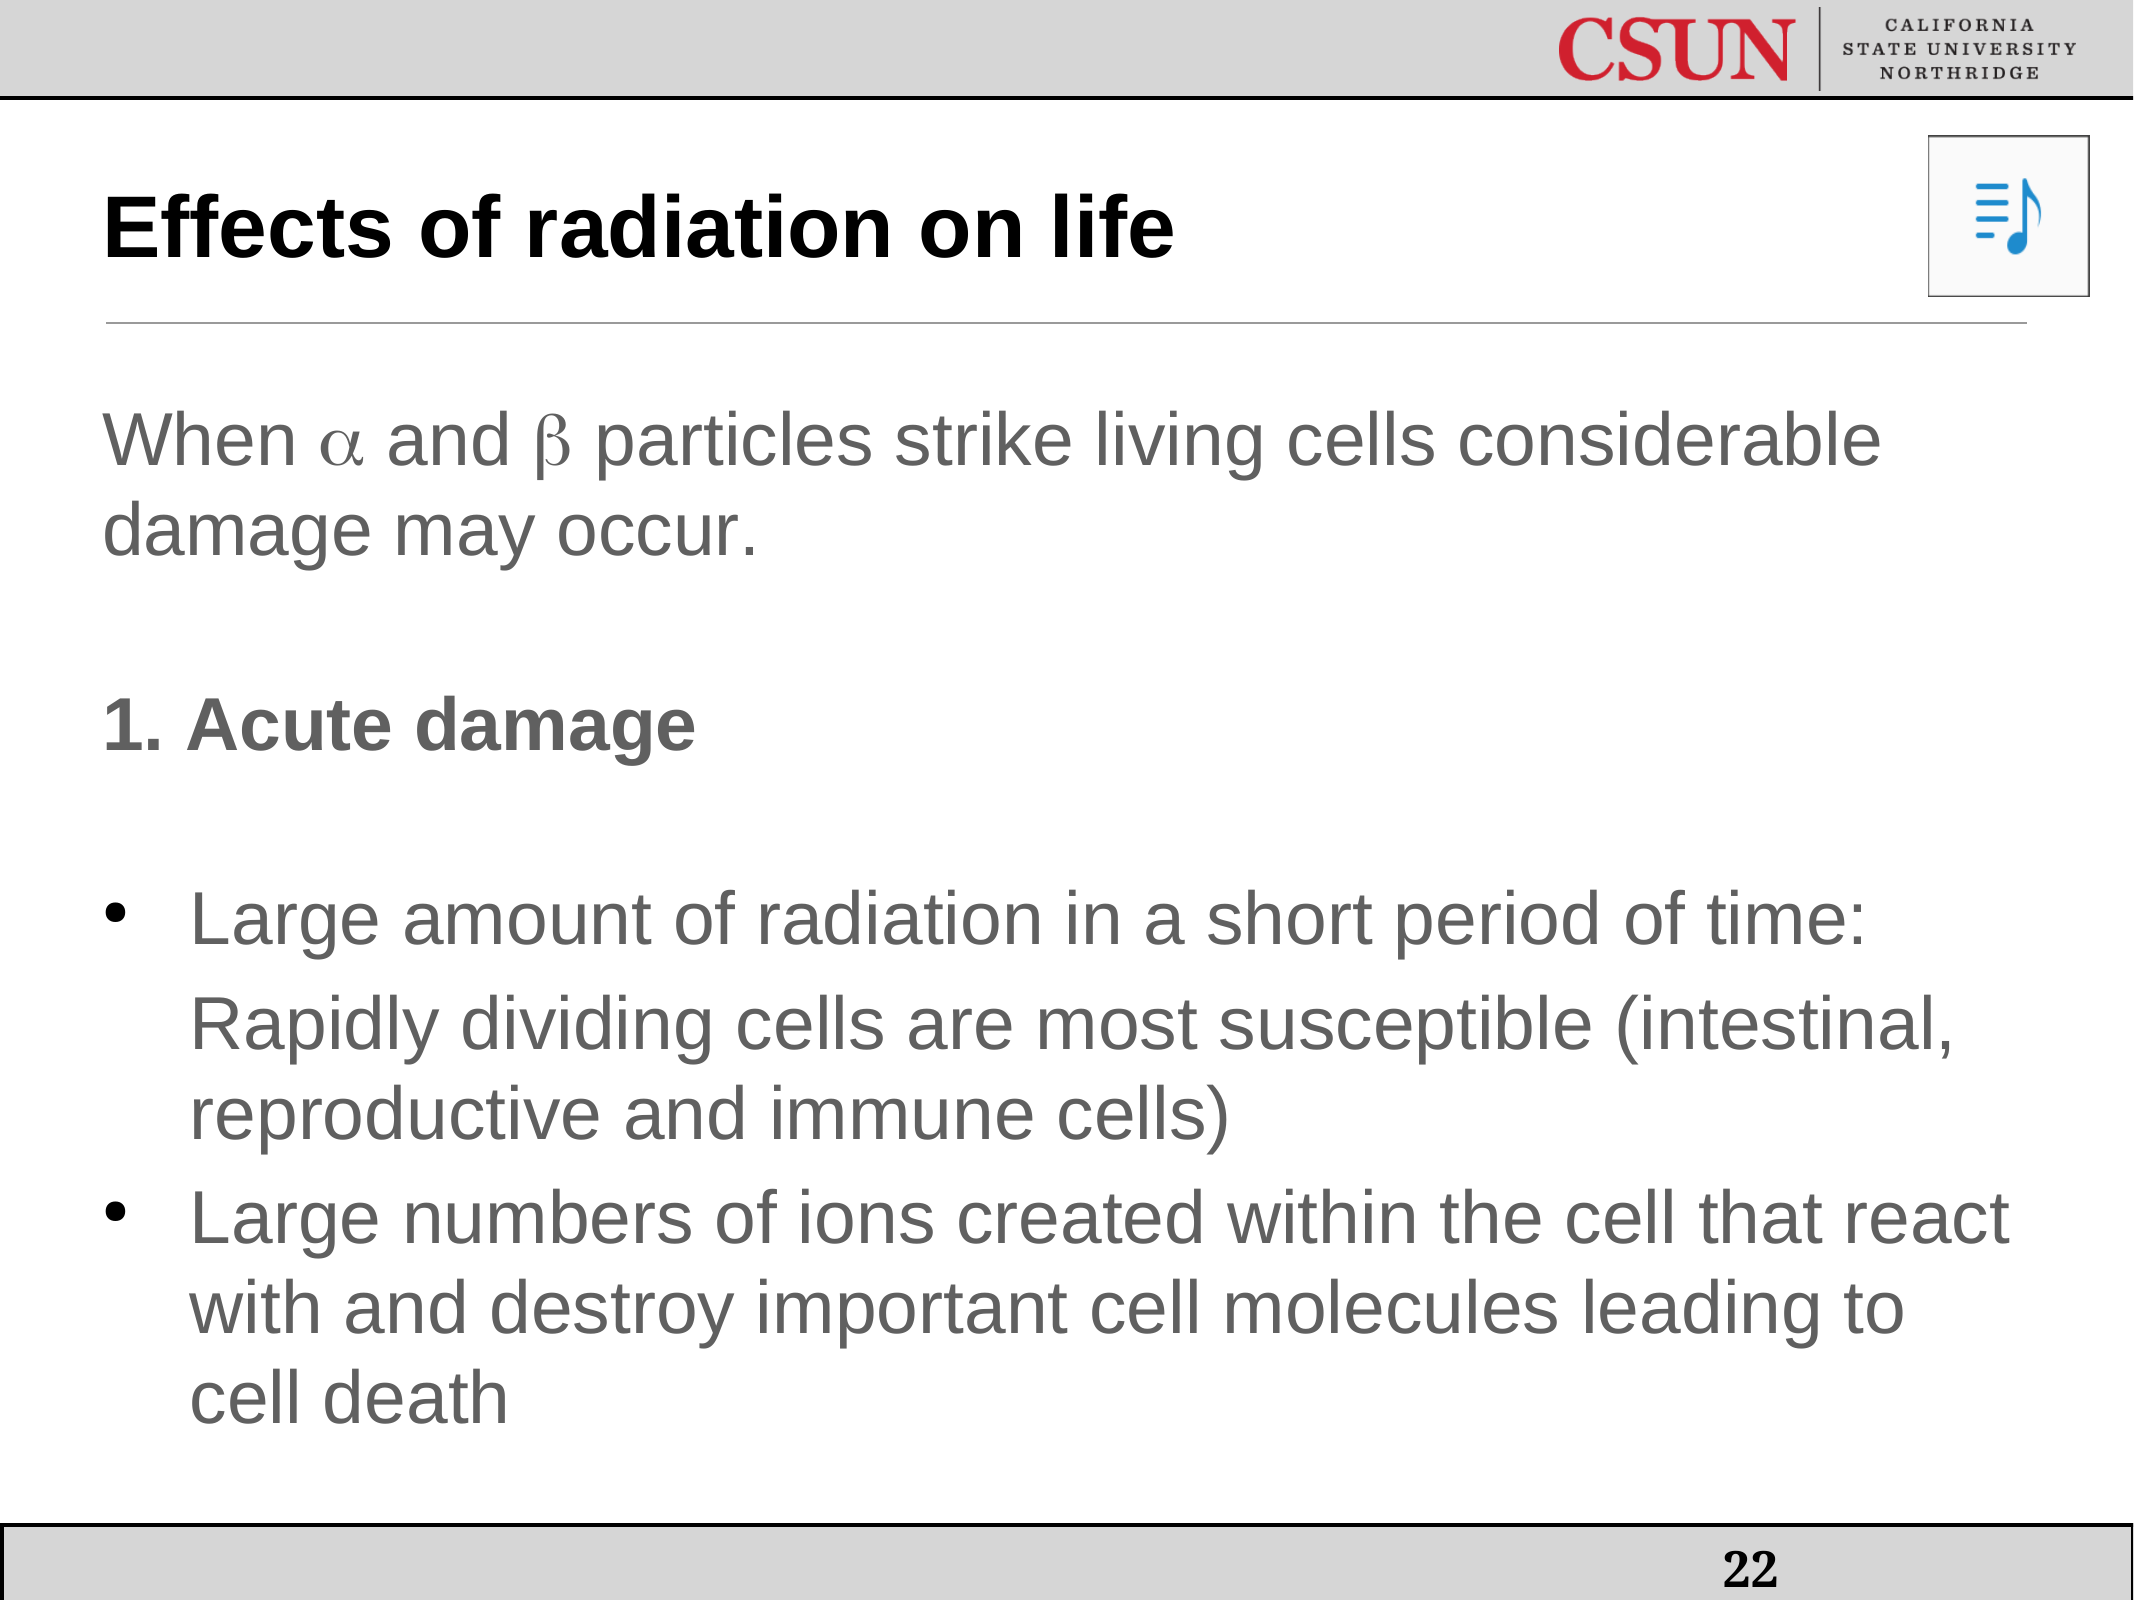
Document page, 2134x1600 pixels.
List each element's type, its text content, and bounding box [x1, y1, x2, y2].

text_box [1926, 134, 2091, 299]
list When  and  particles strike living cells considerable damage may occur. 1. Acute damage Large amount of radiation in a short period of time: Rapidly dividing cells are most susceptible (intestinal, reproductive and immune cells) Large numbers of ions created within the cell that react with and destroy important cell molecules leading to cell death [93, 382, 2040, 1460]
title Effects of radiation on life [93, 104, 2040, 284]
picture [1559, 7, 2076, 91]
